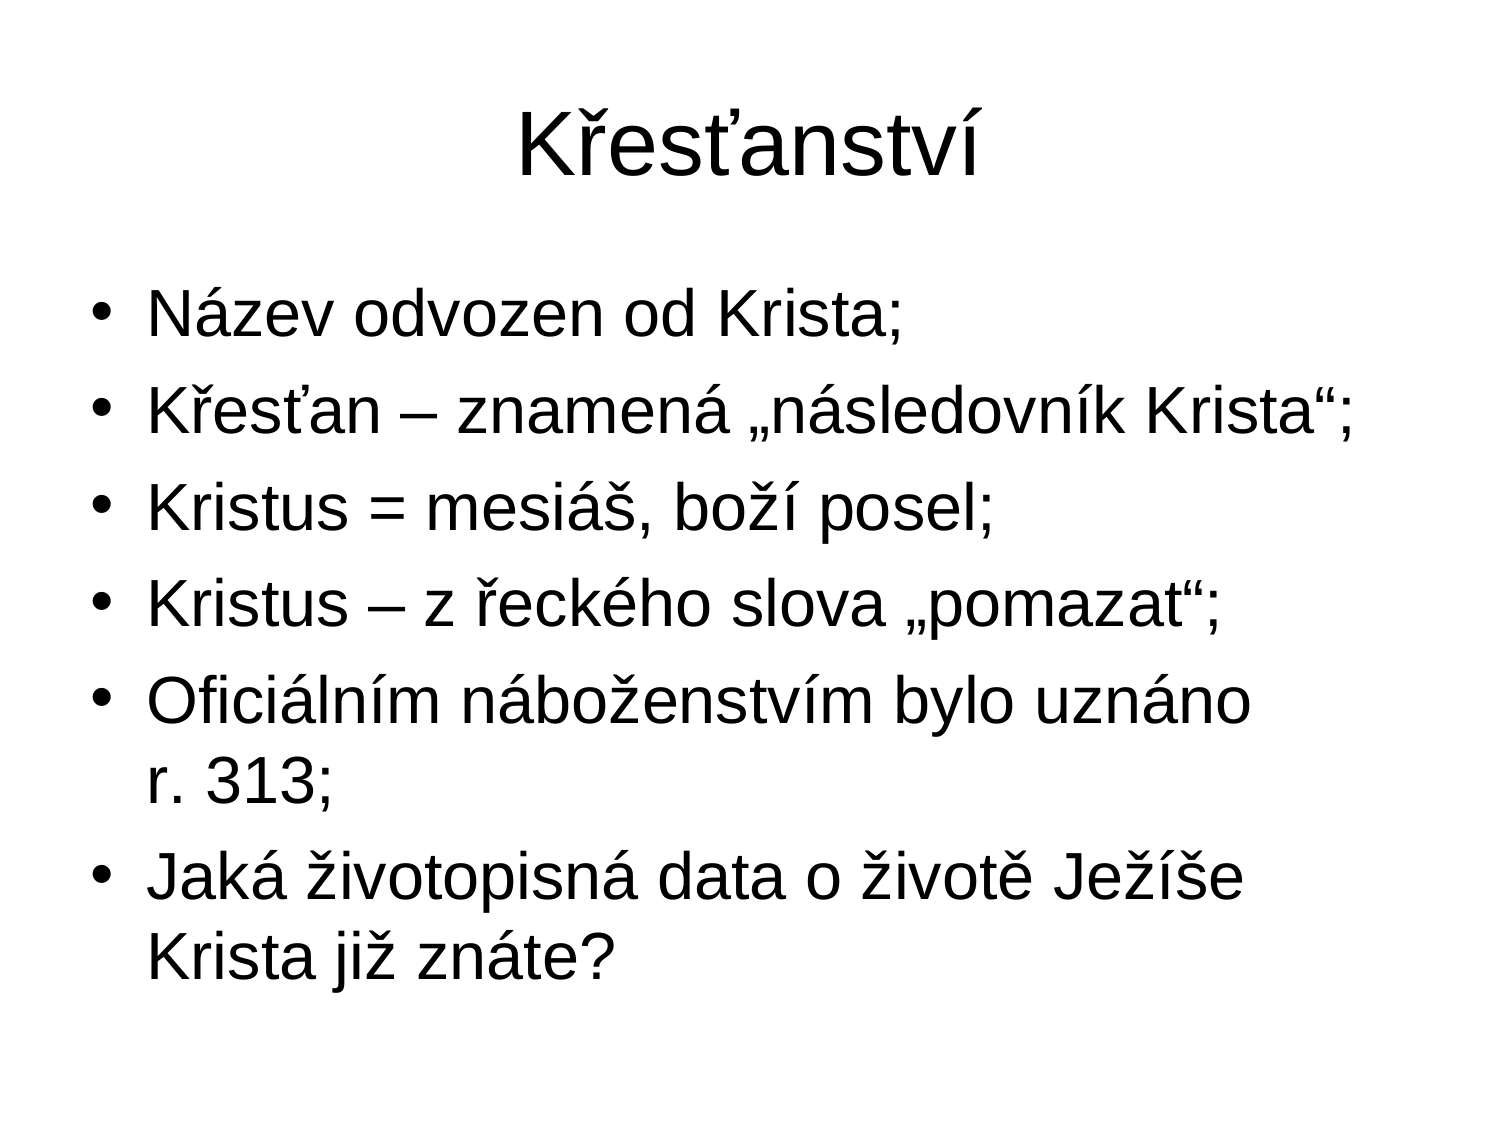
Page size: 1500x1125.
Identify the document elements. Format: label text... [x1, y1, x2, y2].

title Křesťanství [75, 45, 1426, 233]
list Název odvozen od Krista; Křesťan – znamená „následovník Krista“; Kristus = mesiáš, boží posel; Kristus – z řeckého slova „pomazat“; Oficiálním náboženstvím bylo uznáno r. 313; Jaká životopisná data o životě Ježíše Krista již znáte? [75, 262, 1426, 1098]
